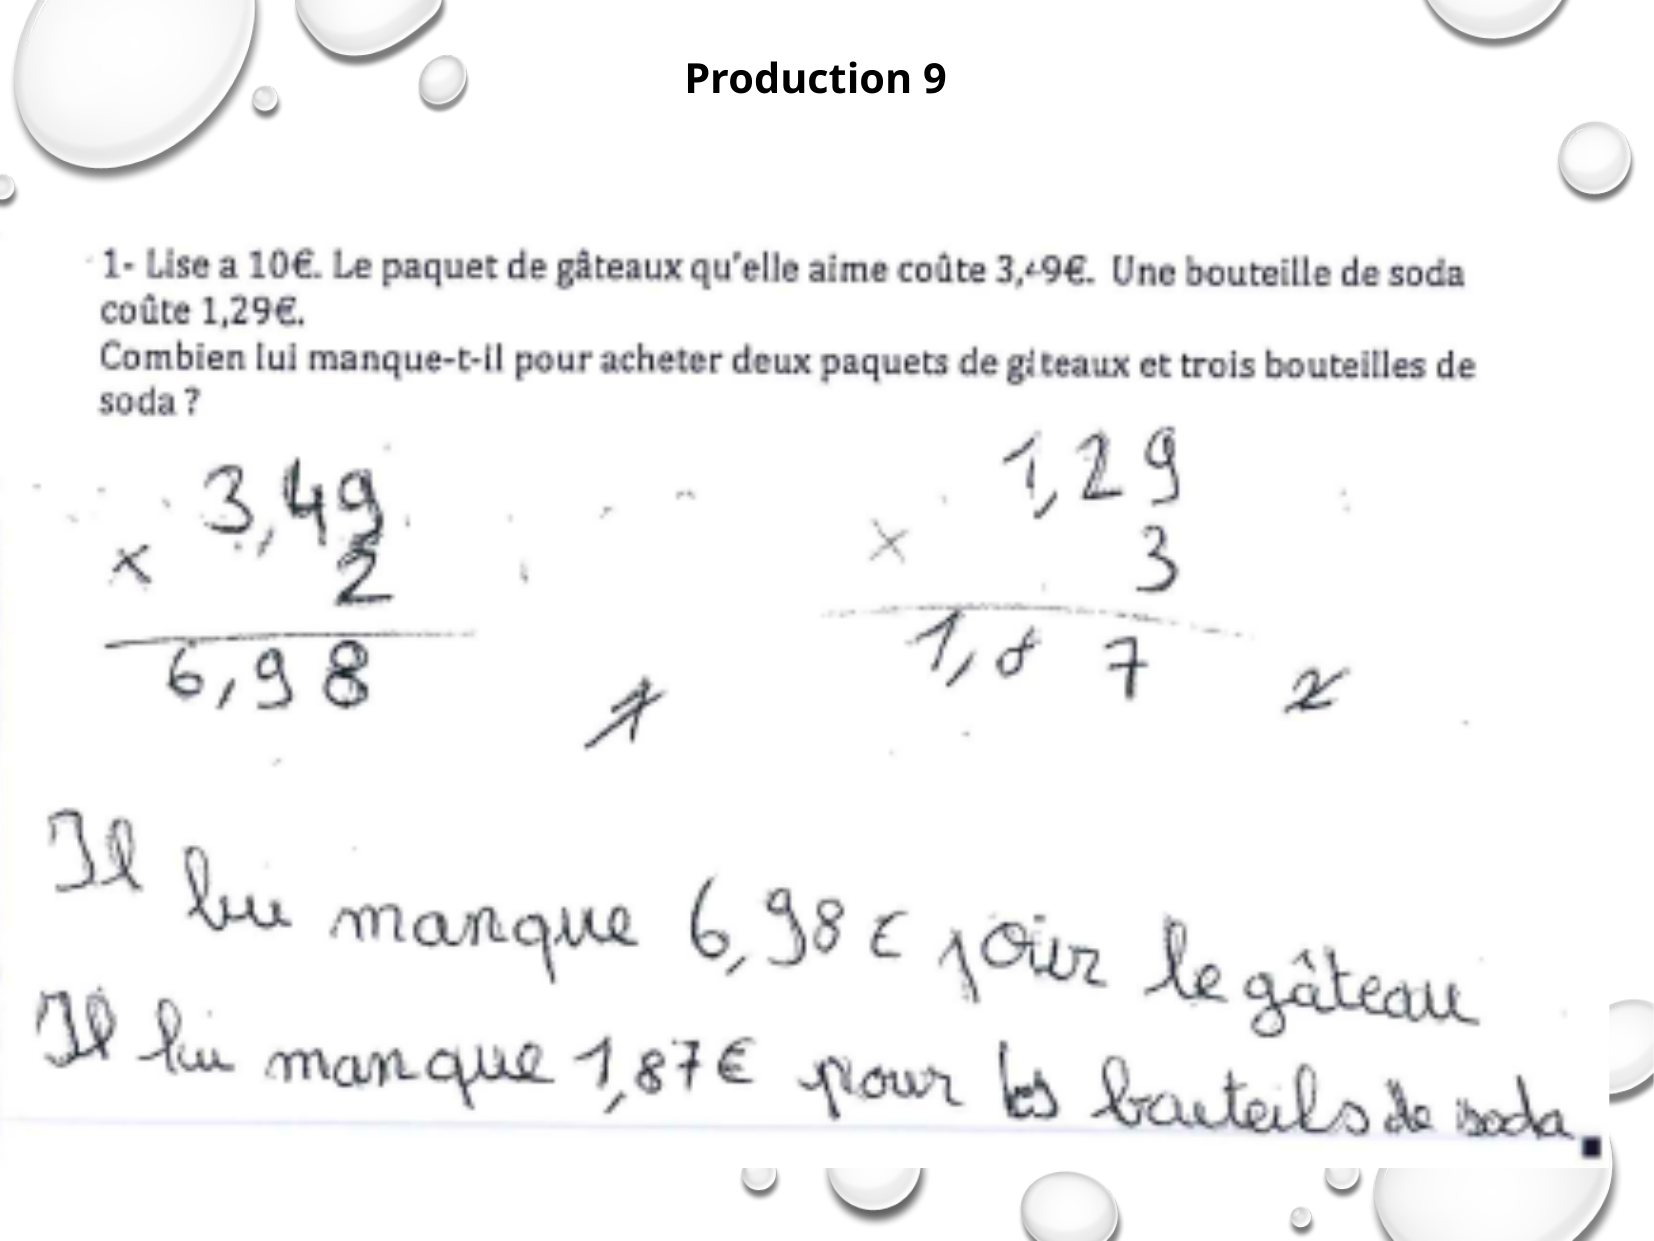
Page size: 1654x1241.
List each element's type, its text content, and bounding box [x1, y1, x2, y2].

text_box Production 9 [669, 42, 1073, 108]
picture [0, 0, 1654, 1241]
